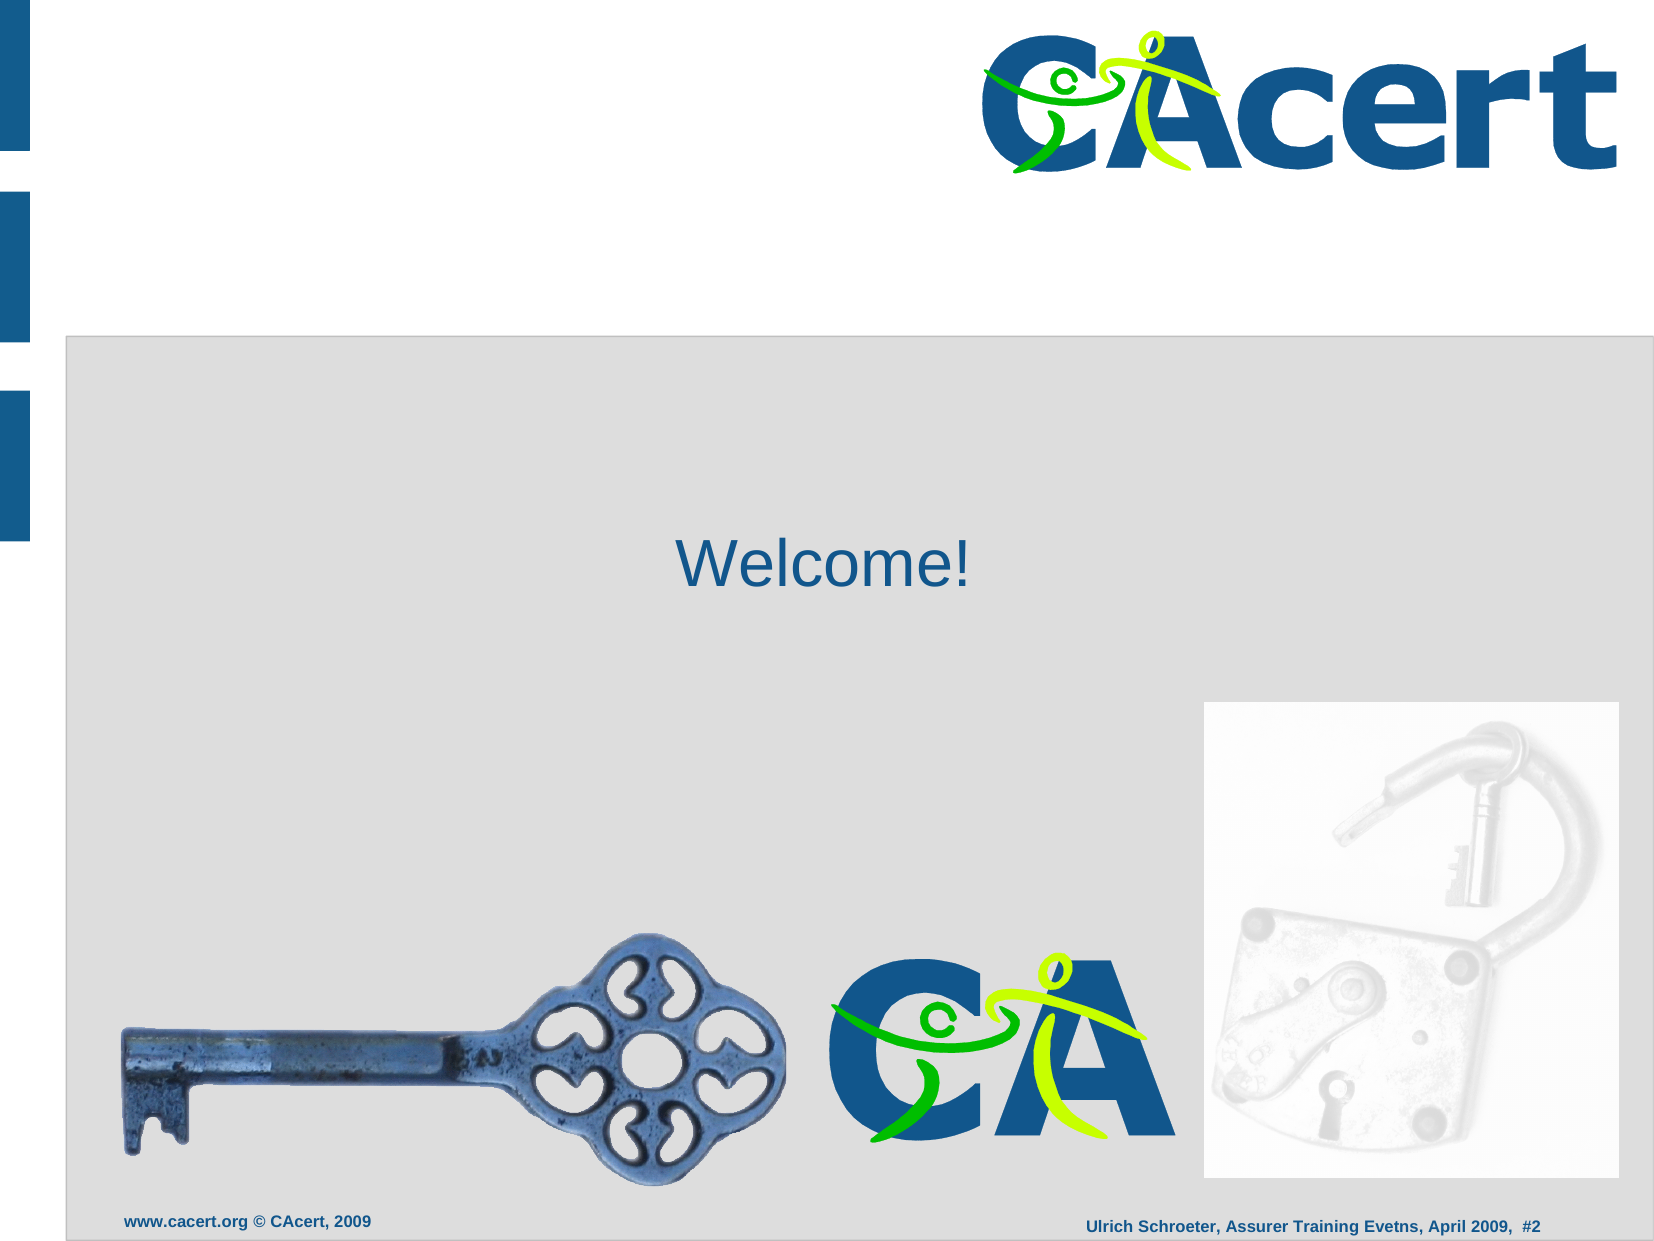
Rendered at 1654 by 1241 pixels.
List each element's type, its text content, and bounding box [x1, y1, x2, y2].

picture [1204, 702, 1619, 1178]
picture [826, 950, 1177, 1145]
title Welcome! [118, 442, 1530, 601]
picture [106, 915, 800, 1203]
